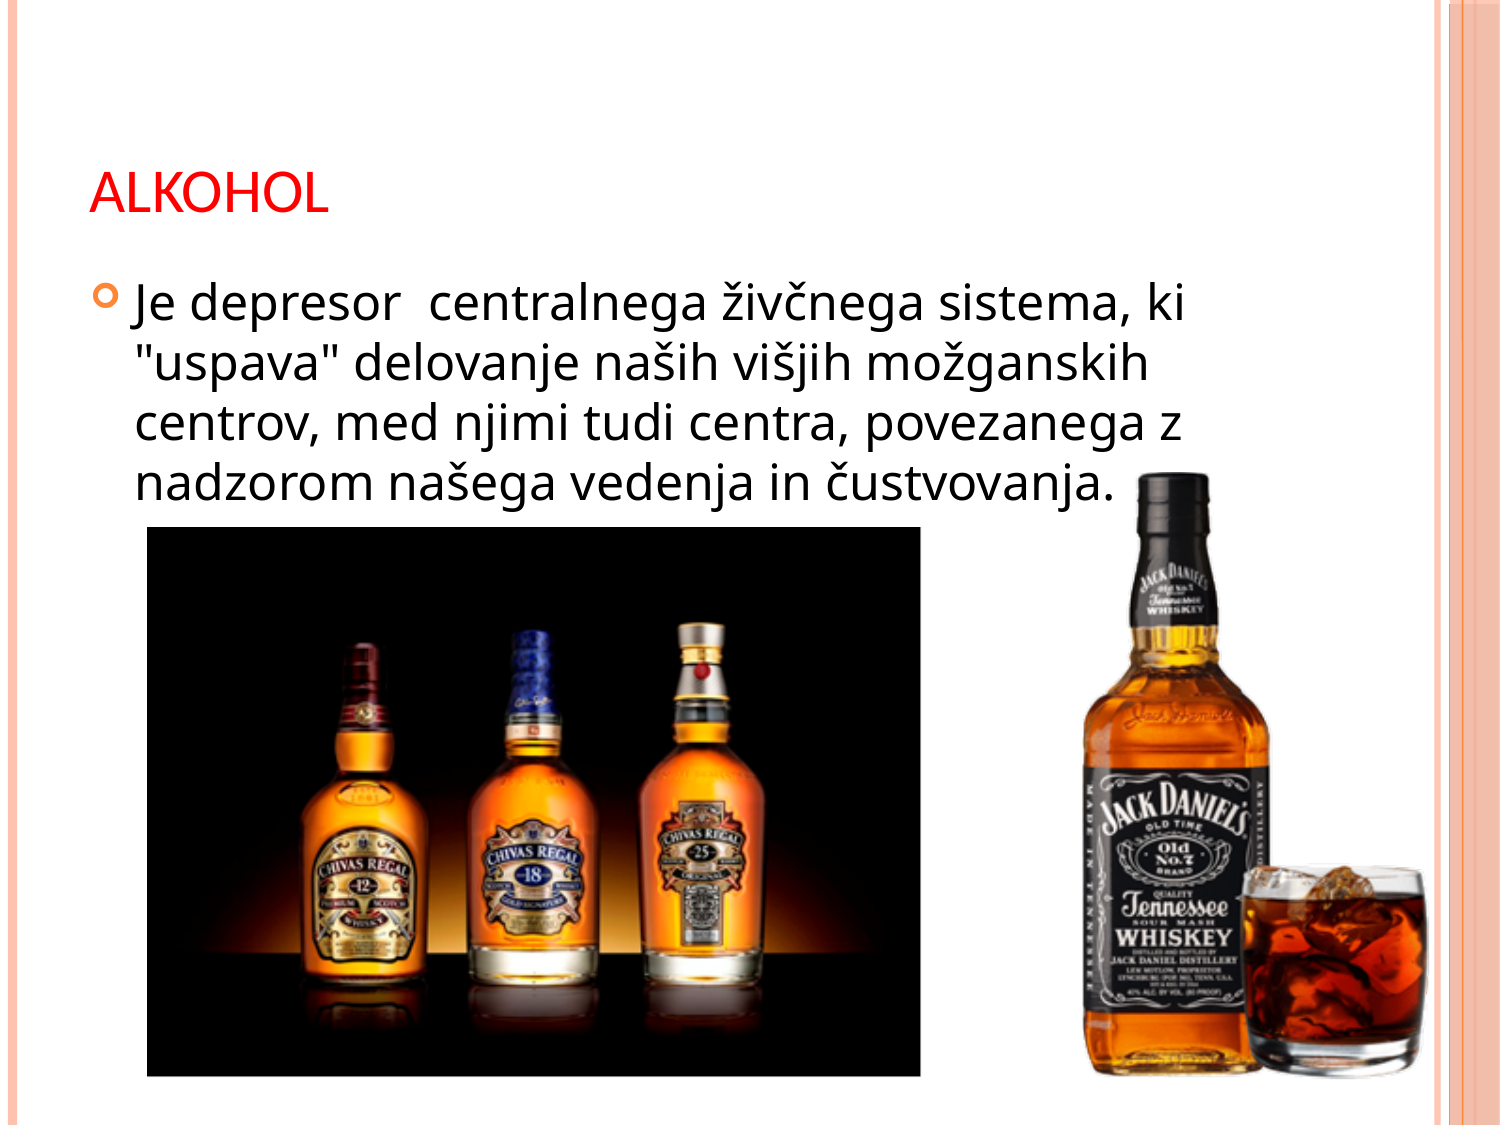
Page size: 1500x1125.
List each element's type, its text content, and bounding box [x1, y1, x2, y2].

picture [147, 527, 923, 1079]
picture [1082, 472, 1431, 1081]
title ALKOHOL [75, 45, 1300, 233]
list Je depresor centralnega živčnega sistema, ki "uspava" delovanje naših višjih možganskih centrov, med njimi tudi centra, povezanega z nadzorom našega vedenja in čustvovanja. [75, 262, 1300, 1062]
